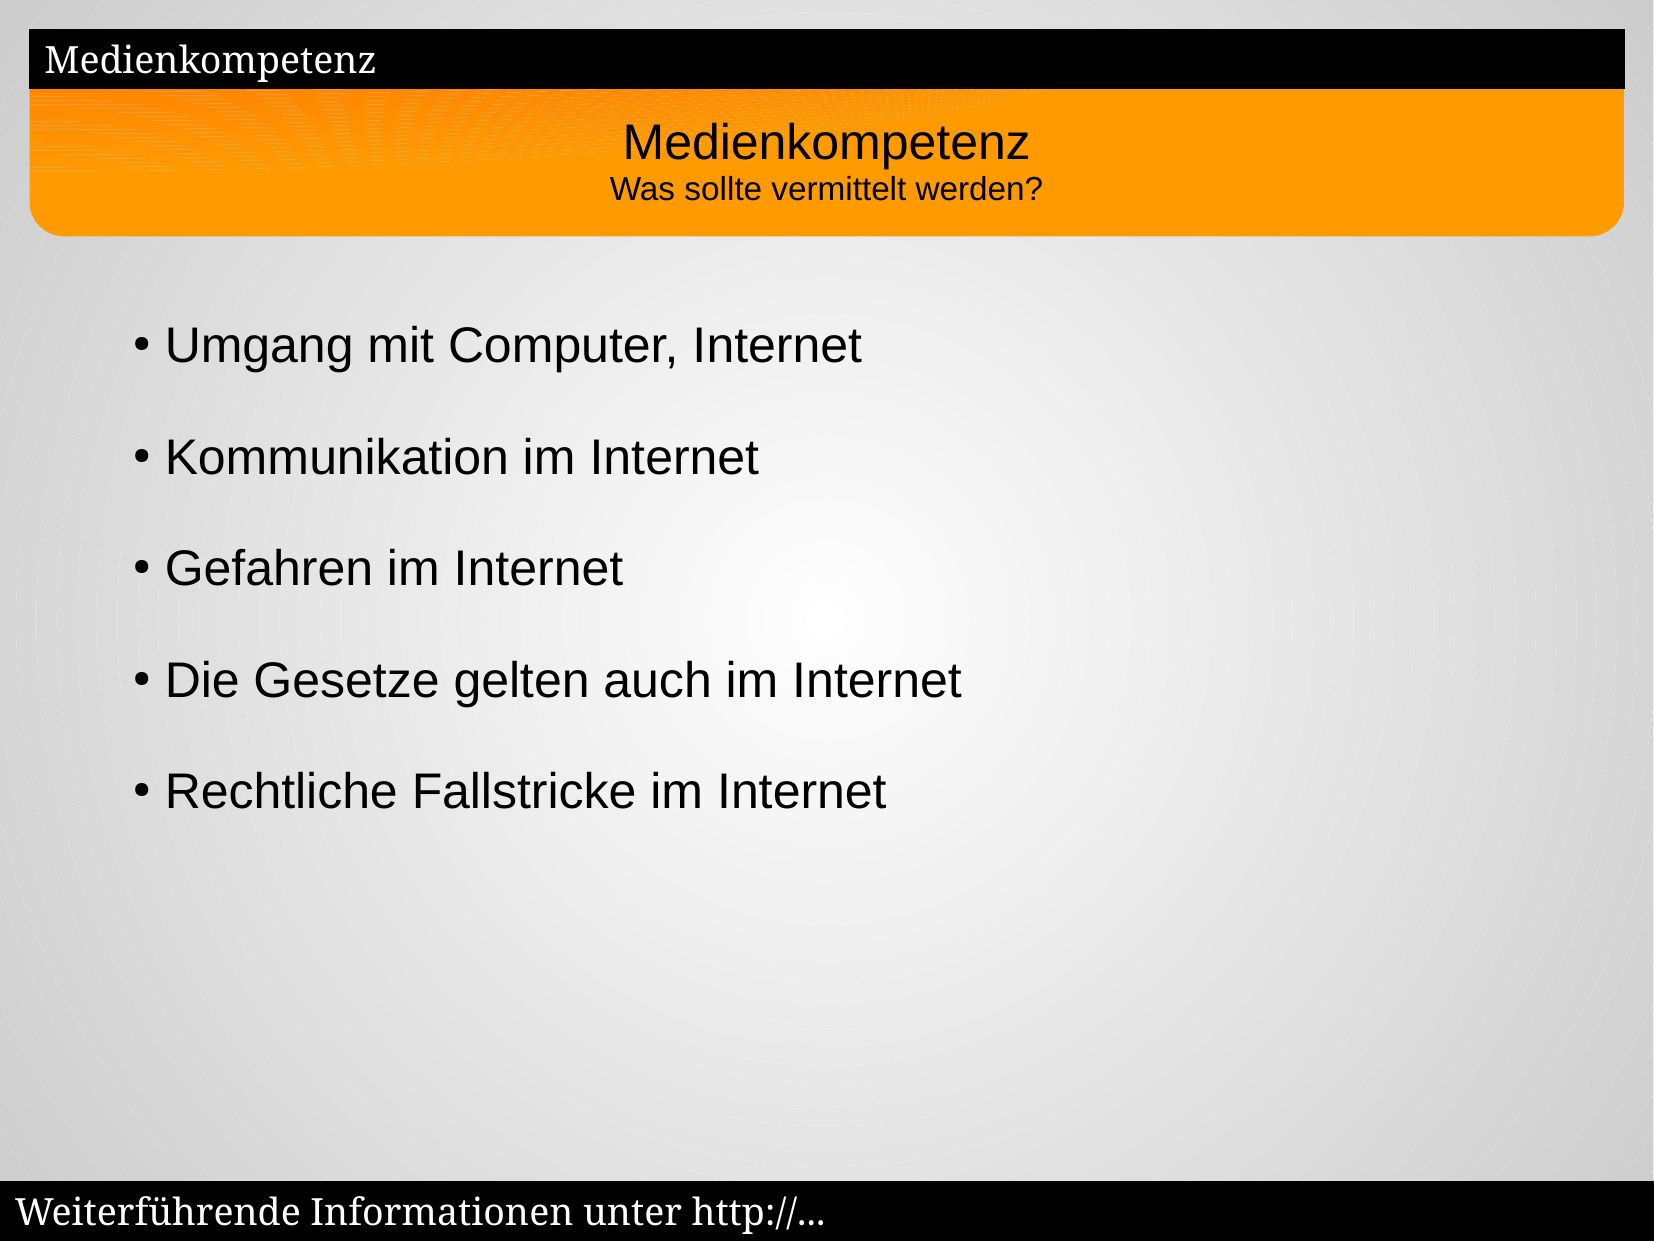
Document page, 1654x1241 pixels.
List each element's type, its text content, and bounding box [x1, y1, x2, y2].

text_box Medienkompetenz Was sollte vermittelt werden? [29, 89, 1625, 237]
text_box Medienkompetenz [29, 29, 1625, 89]
text_box Umgang mit Computer, Internet Kommunikation im Internet Gefahren im Internet Die Gesetze gelten auch im Internet Rechtliche Fallstricke im Internet [118, 310, 992, 827]
text_box Weiterführende Informationen unter http://... [0, 1181, 1654, 1241]
